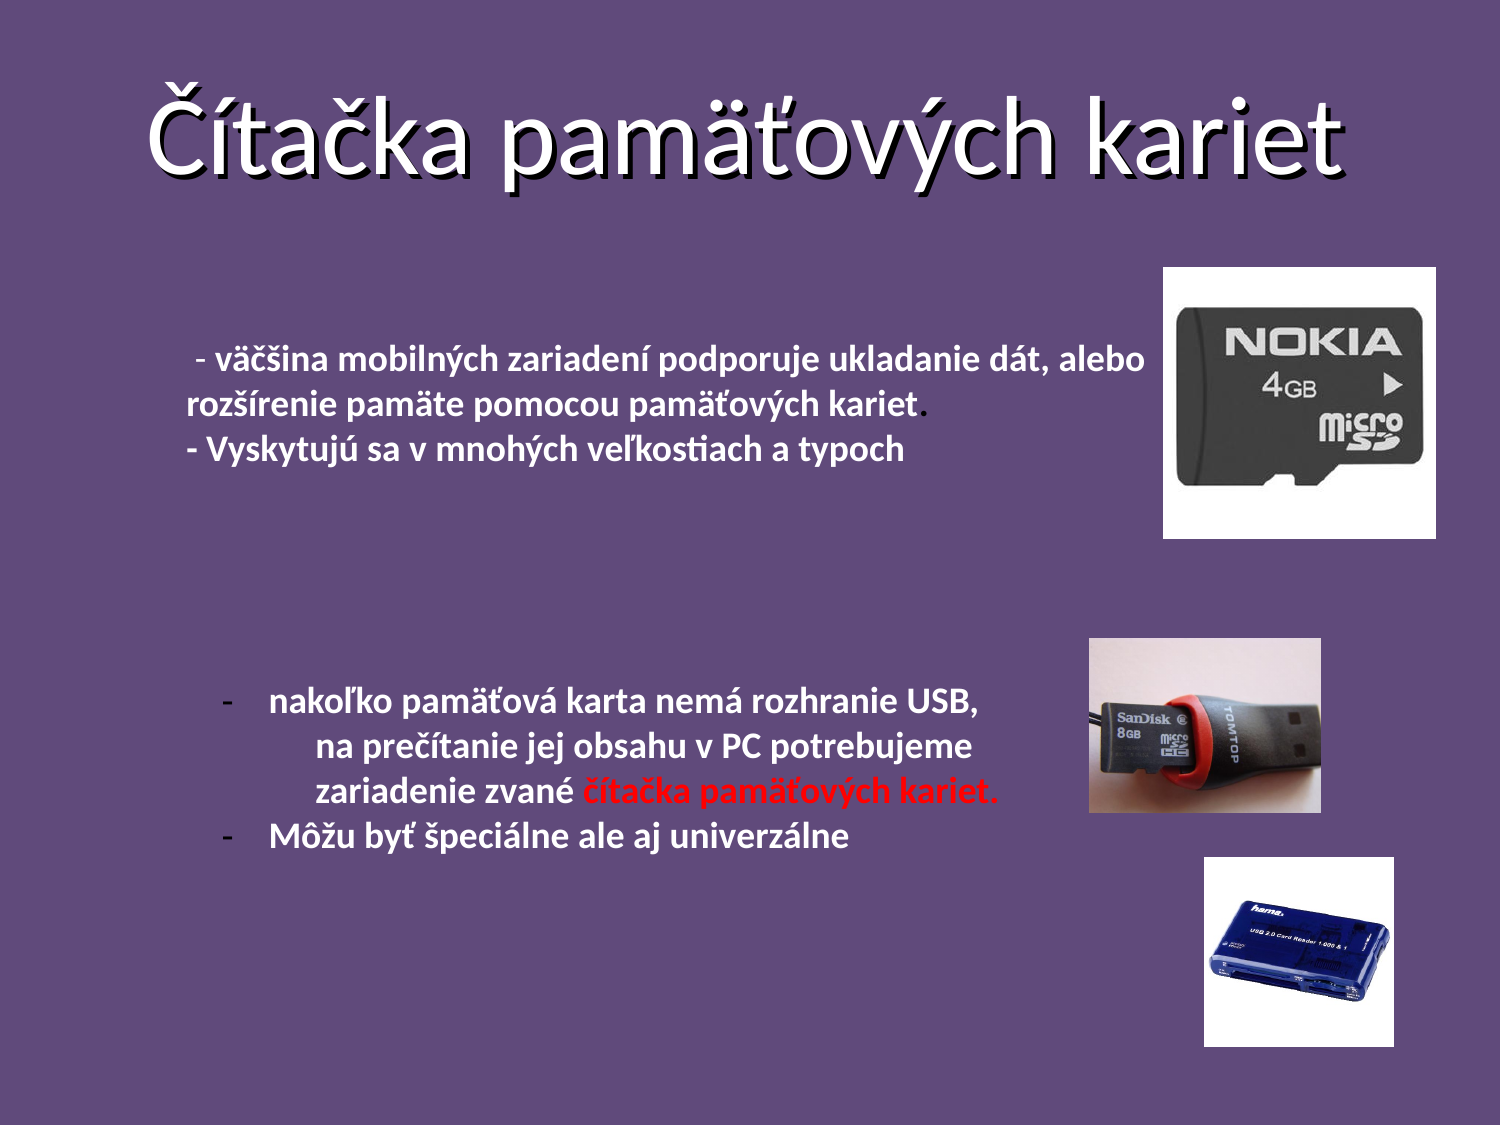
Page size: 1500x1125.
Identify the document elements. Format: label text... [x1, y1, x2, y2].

picture [1204, 857, 1394, 1047]
picture [1089, 638, 1321, 813]
text_box - väčšina mobilných zariadení podporuje ukladanie dát, alebo rozšírenie pamäte pomocou pamäťových kariet. - Vyskytujú sa v mnohých veľkostiach a typoch [171, 326, 1163, 478]
text_box nakoľko pamäťová karta nemá rozhranie USB, na prečítanie jej obsahu v PC potrebujeme zariadenie zvané čítačka pamäťových kariet. Môžu byť špeciálne ale aj univerzálne [206, 668, 1022, 866]
picture [1163, 267, 1436, 539]
text_box Čítačka pamäťových kariet [131, 55, 1361, 205]
